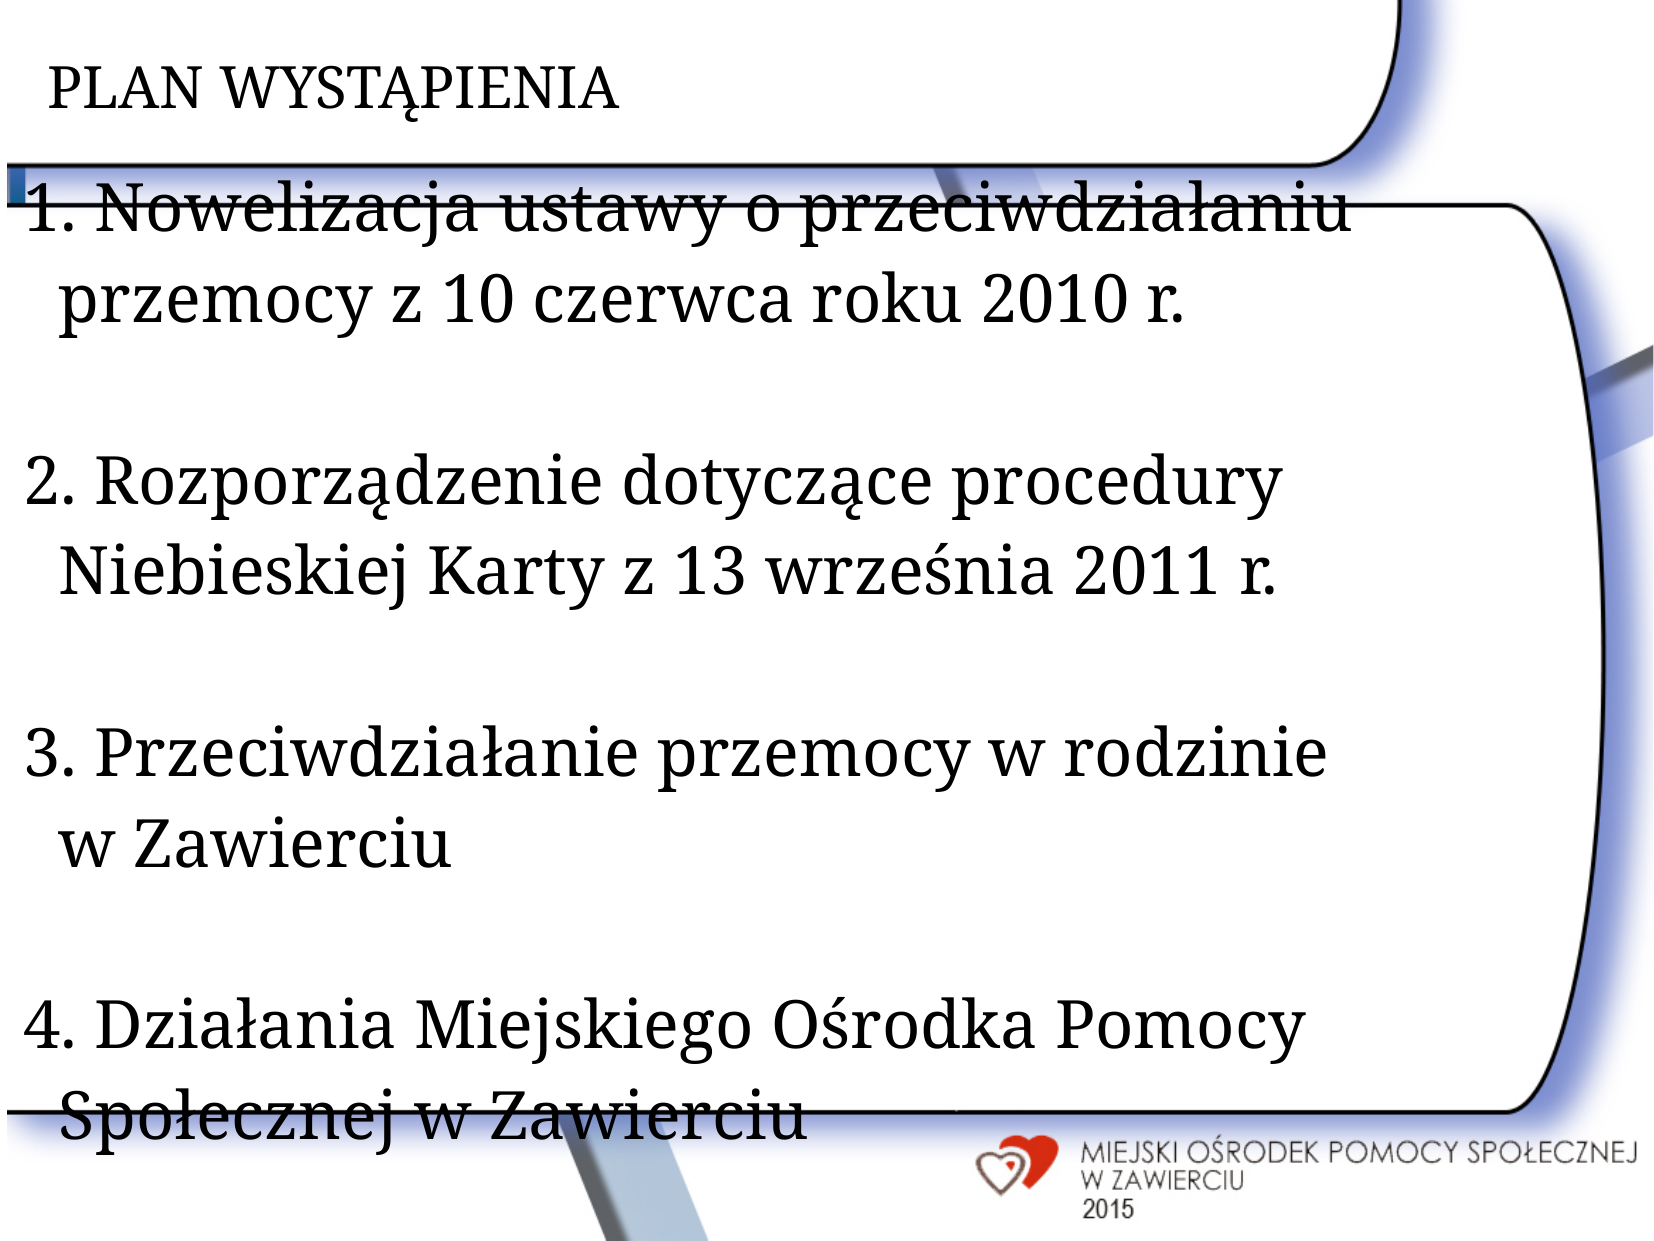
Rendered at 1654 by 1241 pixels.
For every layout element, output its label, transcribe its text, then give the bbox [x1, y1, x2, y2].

title PLAN WYSTĄPIENIA [47, 5, 1382, 166]
picture [7, 0, 1654, 1241]
subtitle Nowelizacja ustawy o przeciwdziałaniu przemocy z 10 czerwca roku 2010 r. Rozporządzenie dotyczące procedury Niebieskiej Karty z 13 września 2011 r. Przeciwdziałanie przemocy w rodzinie w Zawierciu Działania Miejskiego Ośrodka Pomocy Społecznej w Zawierciu [23, 211, 1512, 1108]
